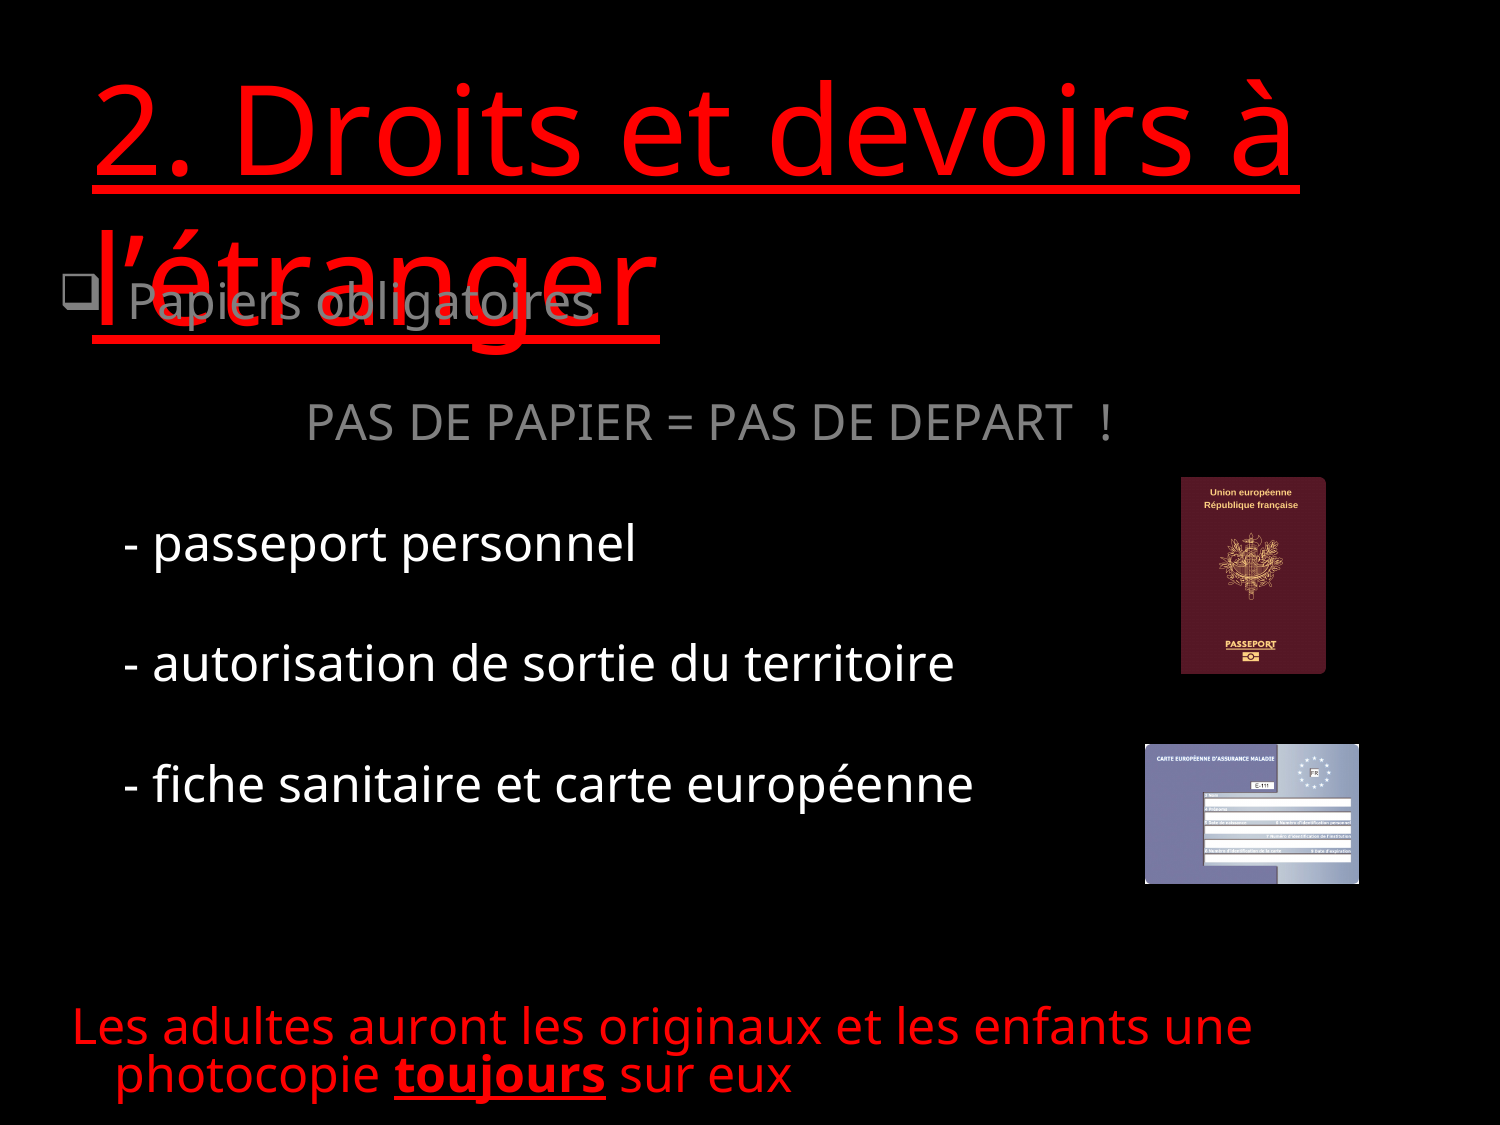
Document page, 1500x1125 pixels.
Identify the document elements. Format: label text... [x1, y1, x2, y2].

list Papiers obligatoires PAS DE PAPIER = PAS DE DEPART ! - passeport personnel - autorisation de sortie du territoire - fiche sanitaire et carte européenne Les adultes auront les originaux et les enfants une photocopie toujours sur eux [43, 273, 1394, 1016]
title 2. Droits et devoirs à l’étranger [76, 42, 1427, 231]
picture [1145, 744, 1359, 884]
picture [1181, 477, 1326, 674]
